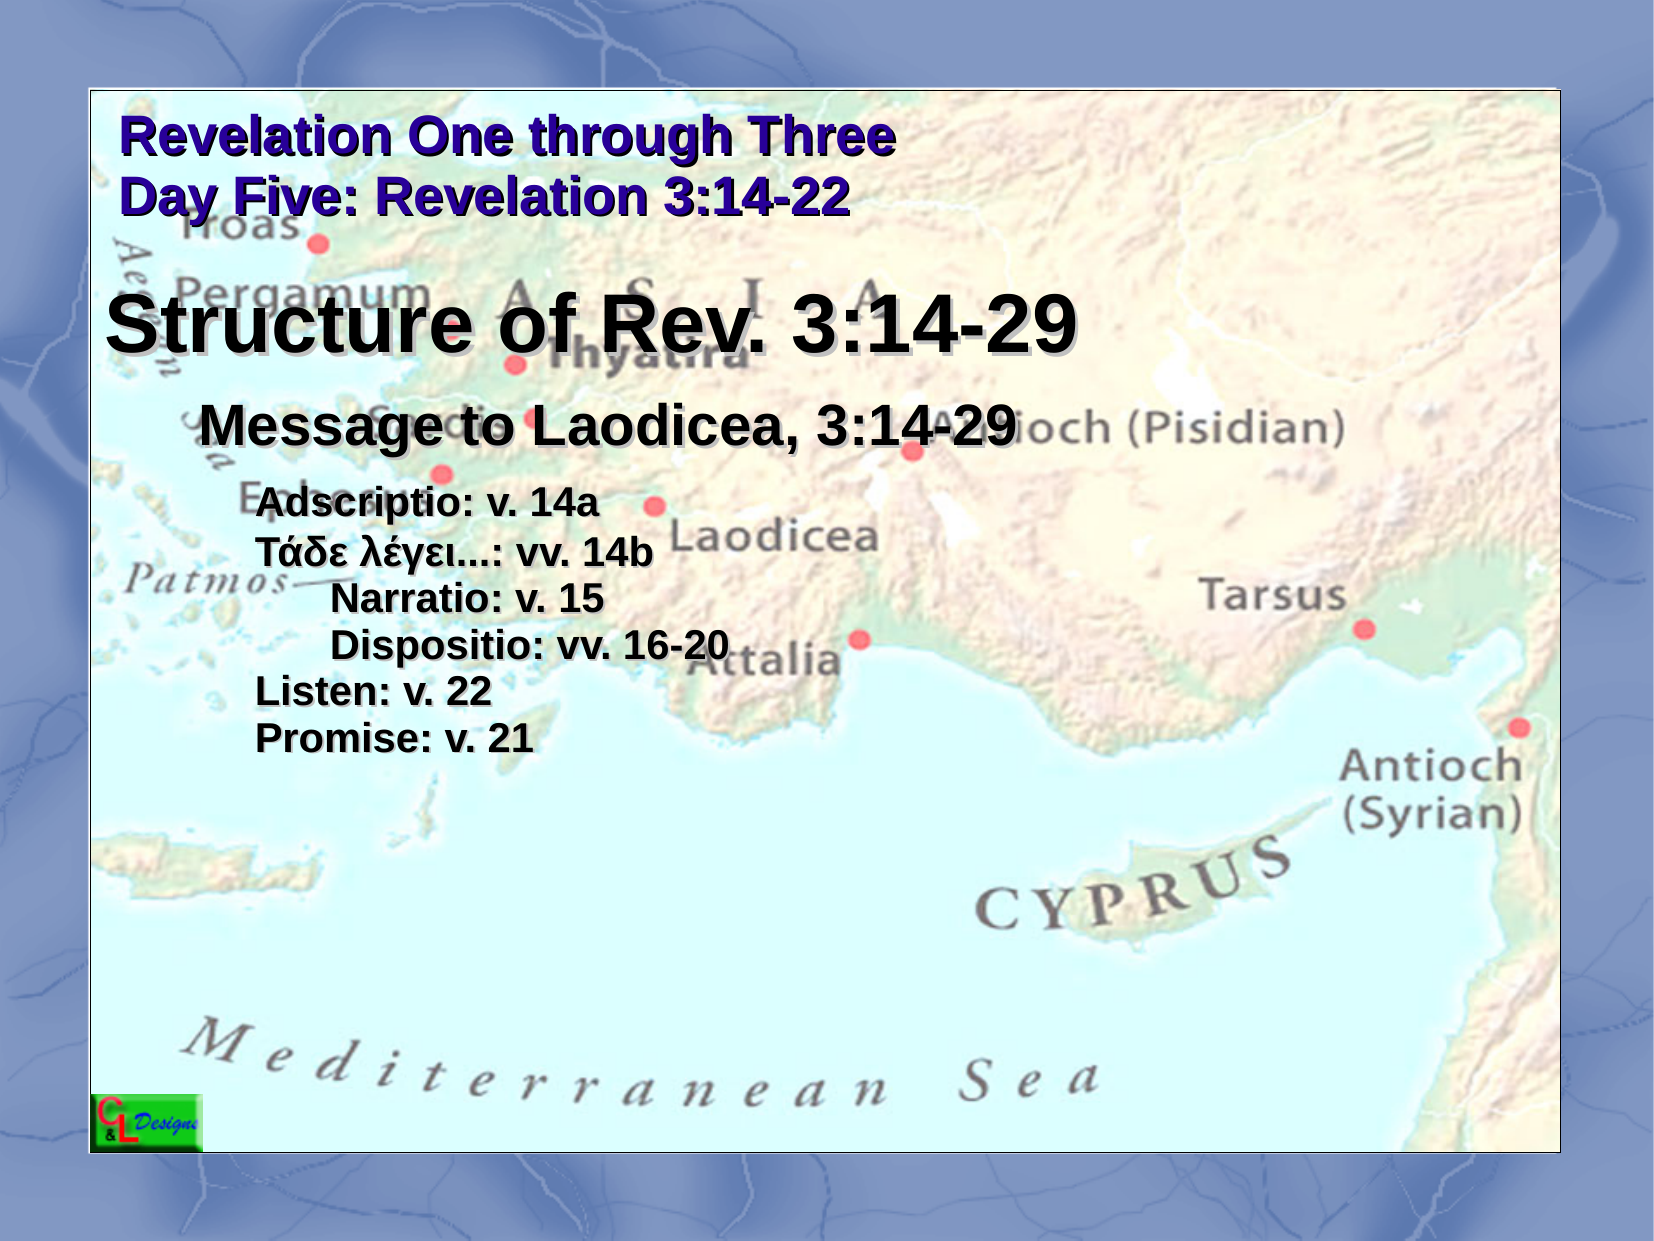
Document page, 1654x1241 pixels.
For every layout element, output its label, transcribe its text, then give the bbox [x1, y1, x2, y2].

title Revelation One through Three Day Five: Revelation 3:14-22 [118, 90, 1536, 233]
text_box [105, 233, 1546, 270]
picture [0, 0, 1654, 1241]
text_box Structure of Rev. 3:14-29 Message to Laodicea, 3:14-29 Adscriptio: v. 14a Τάδε λέγει...: vv. 14b Narratio: v. 15 Dispositio: vv. 16-20 Listen: v. 22 Promise: v. 21 [90, 270, 1561, 1212]
